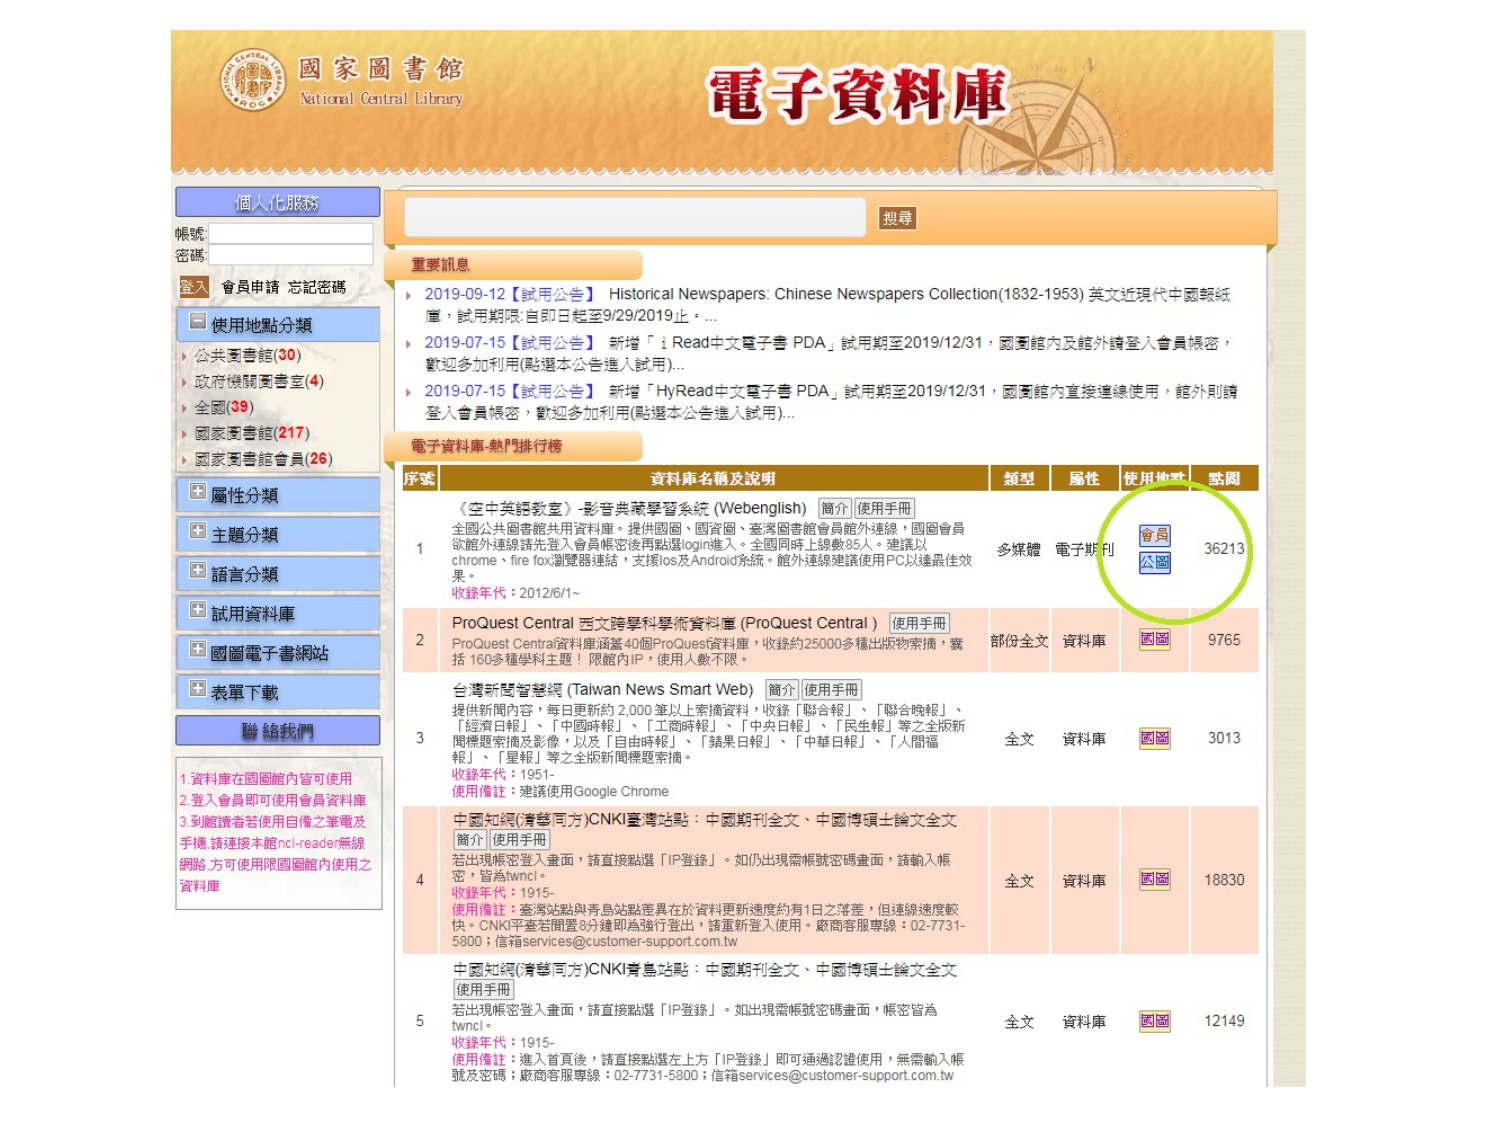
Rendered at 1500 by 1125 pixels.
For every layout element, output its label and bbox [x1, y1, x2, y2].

picture [171, 30, 1306, 1087]
